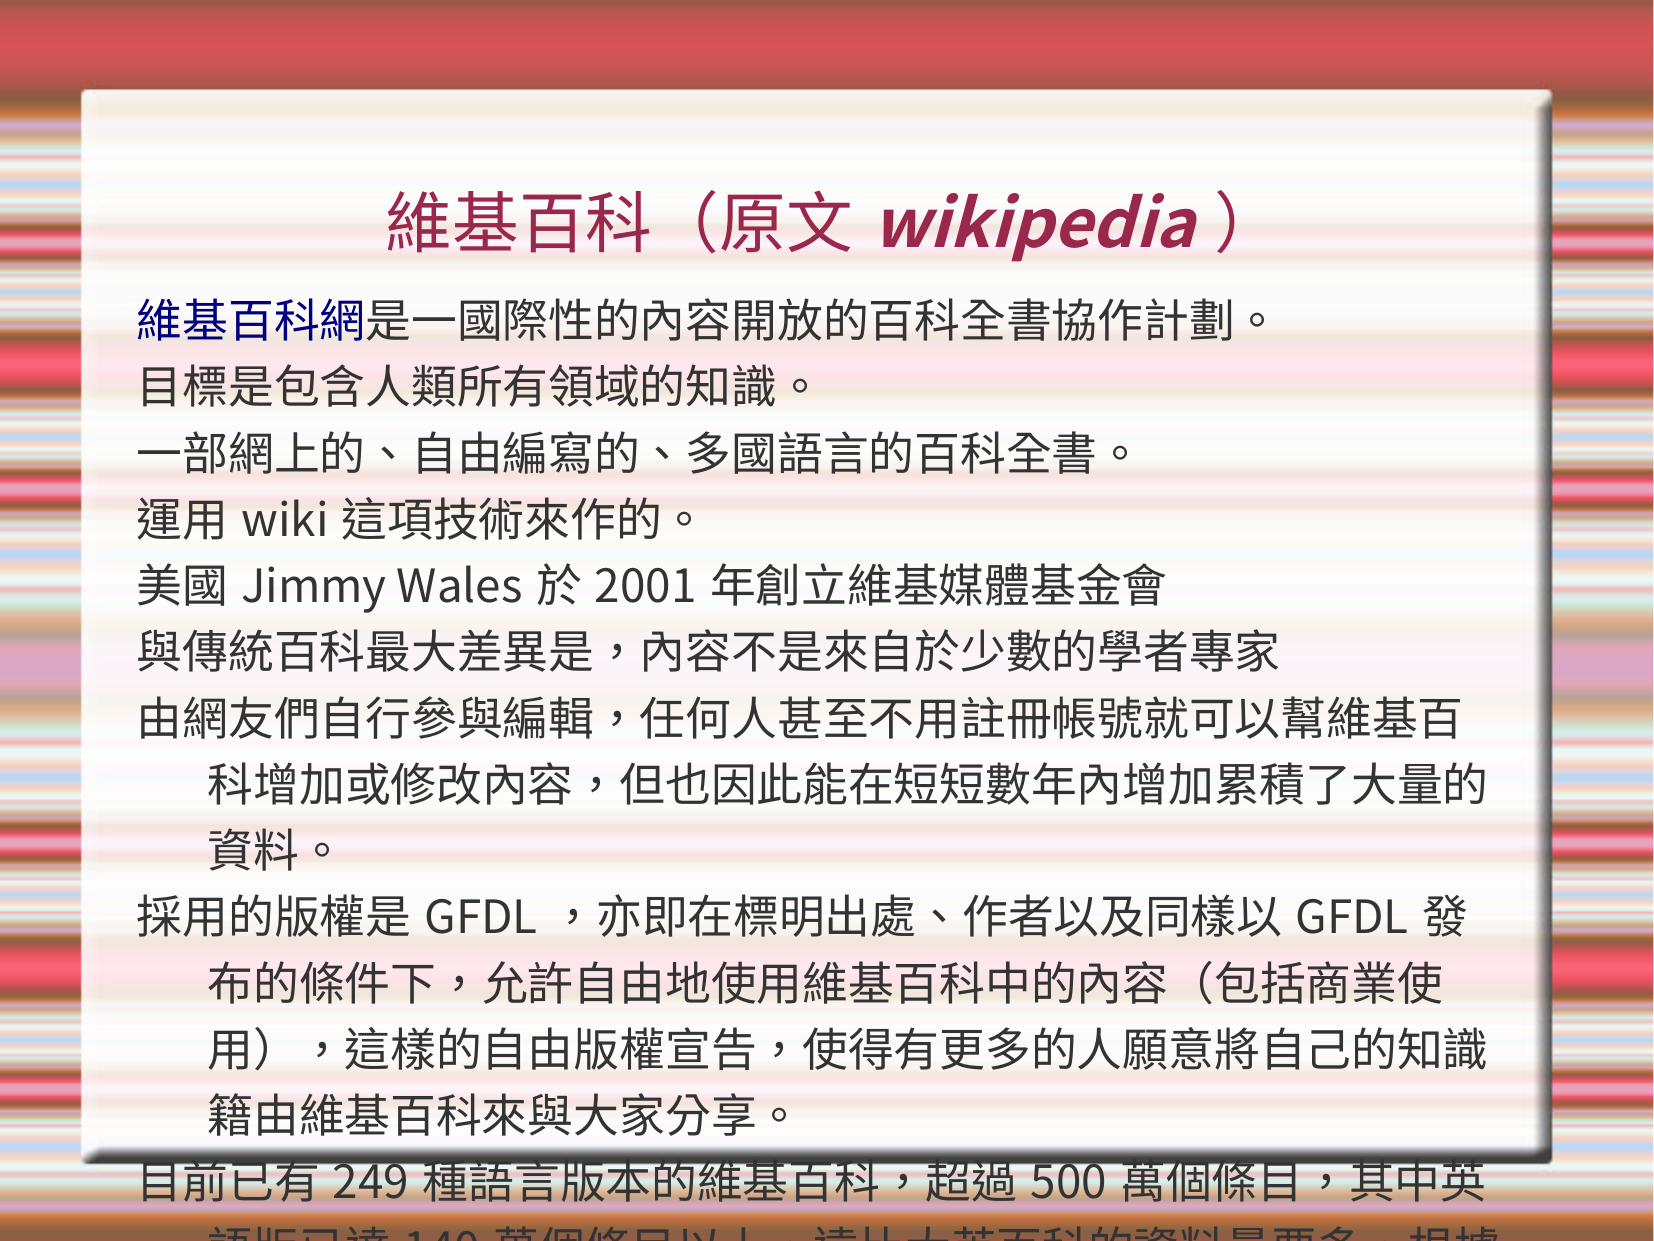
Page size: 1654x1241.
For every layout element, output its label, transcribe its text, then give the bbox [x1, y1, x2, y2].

picture [641, 1233, 665, 1240]
picture [1095, 1237, 1105, 1241]
picture [610, 1233, 621, 1239]
picture [461, 1234, 472, 1241]
picture [558, 1232, 578, 1241]
title 維基百科（原文wikipedia） [121, 114, 1534, 322]
picture [0, 0, 1654, 1241]
picture [1431, 1232, 1445, 1237]
picture [1114, 1237, 1127, 1241]
picture [1157, 1237, 1168, 1241]
list 維基百科網是一國際性的內容開放的百科全書協作計劃。 目標是包含人類所有領域的知識。 一部網上的、自由編寫的、多國語言的百科全書。 運用wiki這項技術來作的。 美國Jimmy Wales於2001年創立維基媒體基金會 與傳統百科最大差異是，內容不是來自於少數的學者專家 由網友們自行參與編輯，任何人甚至不用註冊帳號就可以幫維基百科增加或修改內容，但也因此能在短短數年內增加累積了大量的資料。 採用的版權是GFDL，亦即在標明出處、作者以及同樣以GFDL發布的條件下，允許自由地使用維基百科中的內容（包括商業使用），這樣的自由版權宣告，使得有更多的人願意將自己的知識籍由維基百科來與大家分享。 目前已有249種語言版本的維基百科，超過500萬個條目，其中英語版已達140萬個條目以上，遠比大英百科的資料量要多，根據alexa.com的網站使用排名，維基百科已是全球第15大網 [124, 284, 1506, 1162]
picture [1333, 1233, 1348, 1240]
picture [1484, 1237, 1494, 1241]
